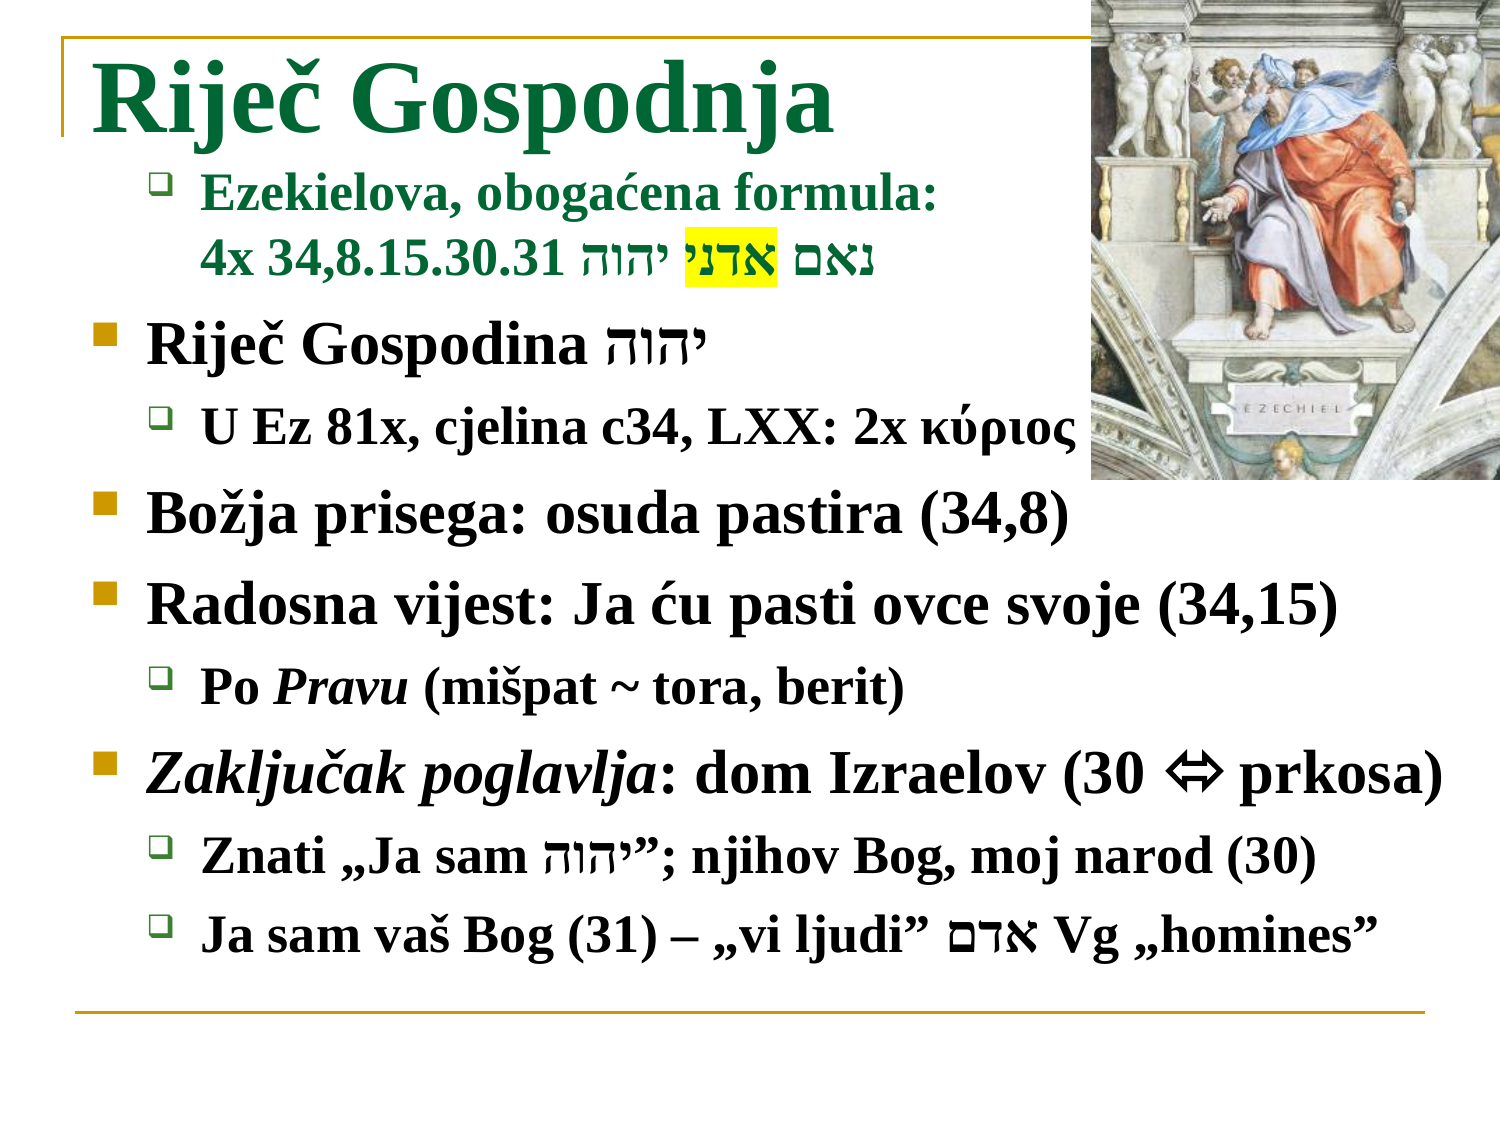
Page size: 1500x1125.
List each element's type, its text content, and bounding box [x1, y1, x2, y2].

list Ezekielova, obogaćena formula: 4x 34,8.15.30.31 נאם אדני יהוה Riječ Gospodina יהוה U Ez 81x, cjelina c34, LXX: 2x κύριος Božja prisega: osuda pastira (34,8) Radosna vijest: Ja ću pasti ovce svoje (34,15) Po Pravu (mišpat ~ tora, berit) Zaključak poglavlja: dom Izraelov (30  prkosa) Znati „Ja sam יהוה”; njihov Bog, moj narod (30) Ja sam vaš Bog (31) – „vi ljudi” אדם Vg „homines” [75, 148, 1471, 1012]
picture [1091, 0, 1500, 480]
title Riječ Gospodnja [76, 21, 1091, 148]
